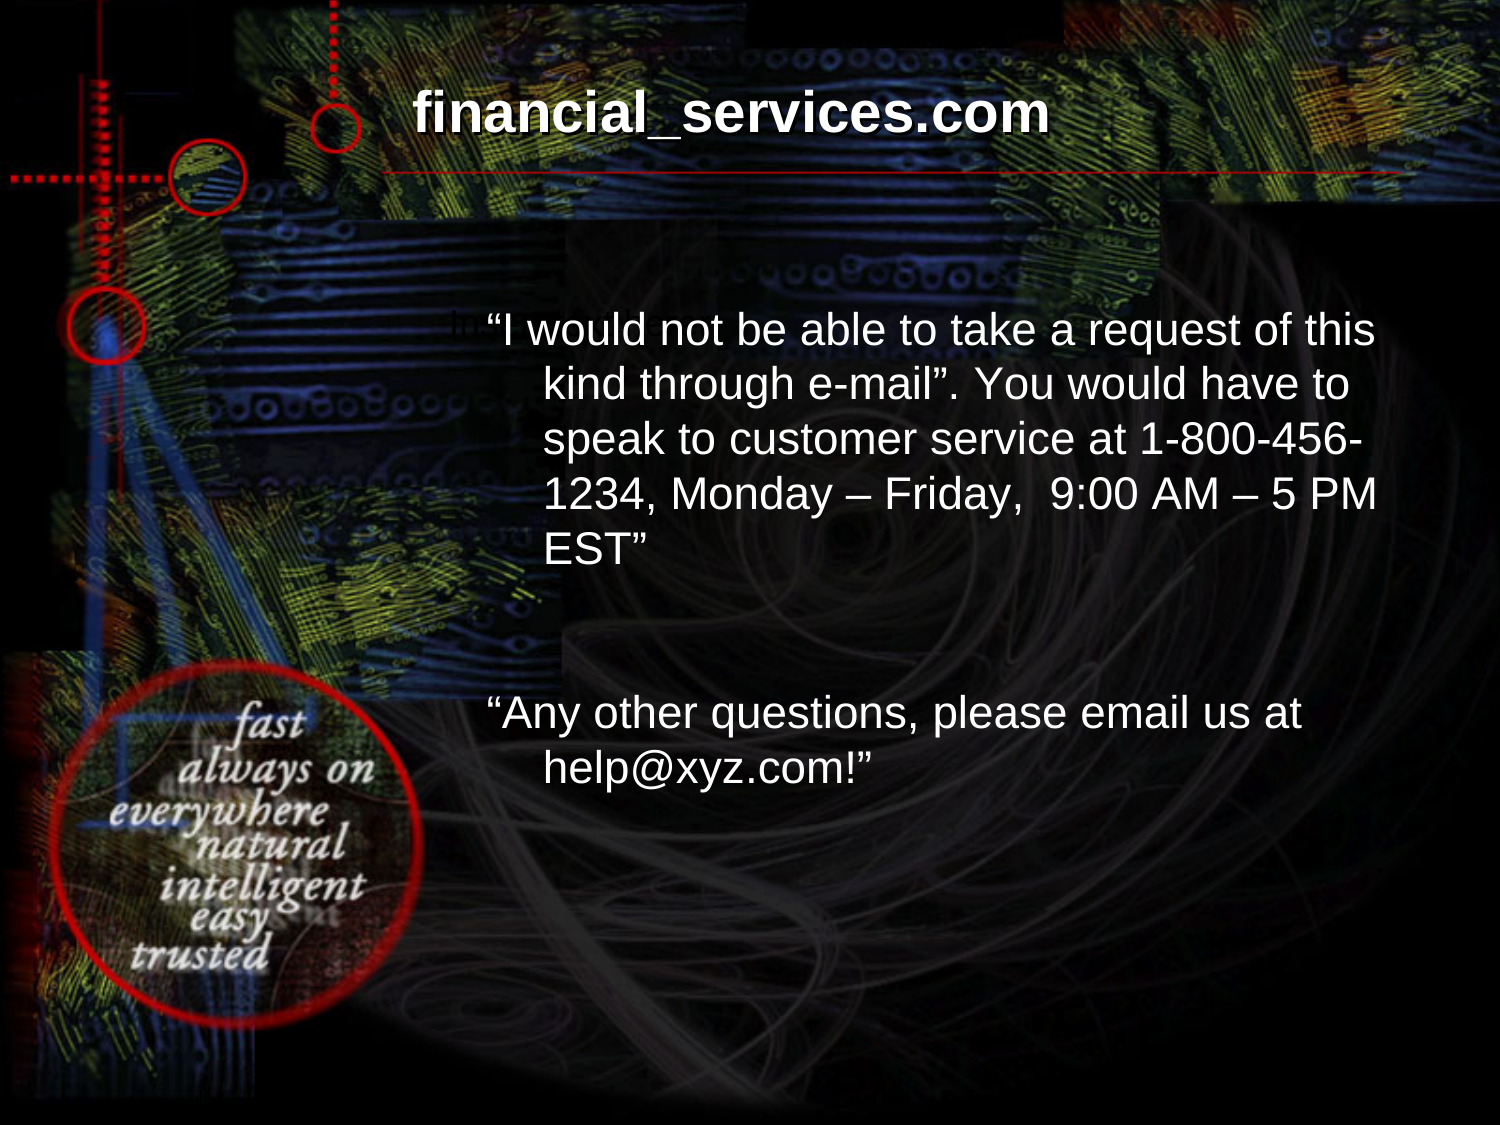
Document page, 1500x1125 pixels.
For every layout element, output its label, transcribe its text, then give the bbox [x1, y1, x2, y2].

text_box “I would not be able to take a request of this kind through e-mail”. You would have to speak to customer service at 1-800-456-1234, Monday – Friday, 9:00 AM – 5 PM EST” “Any other questions, please email us at help@xyz.com!” [486, 299, 1462, 788]
picture [0, 0, 1500, 1125]
title financial_services.com [412, 45, 1450, 176]
text_box Insert text herer [448, 299, 1353, 994]
